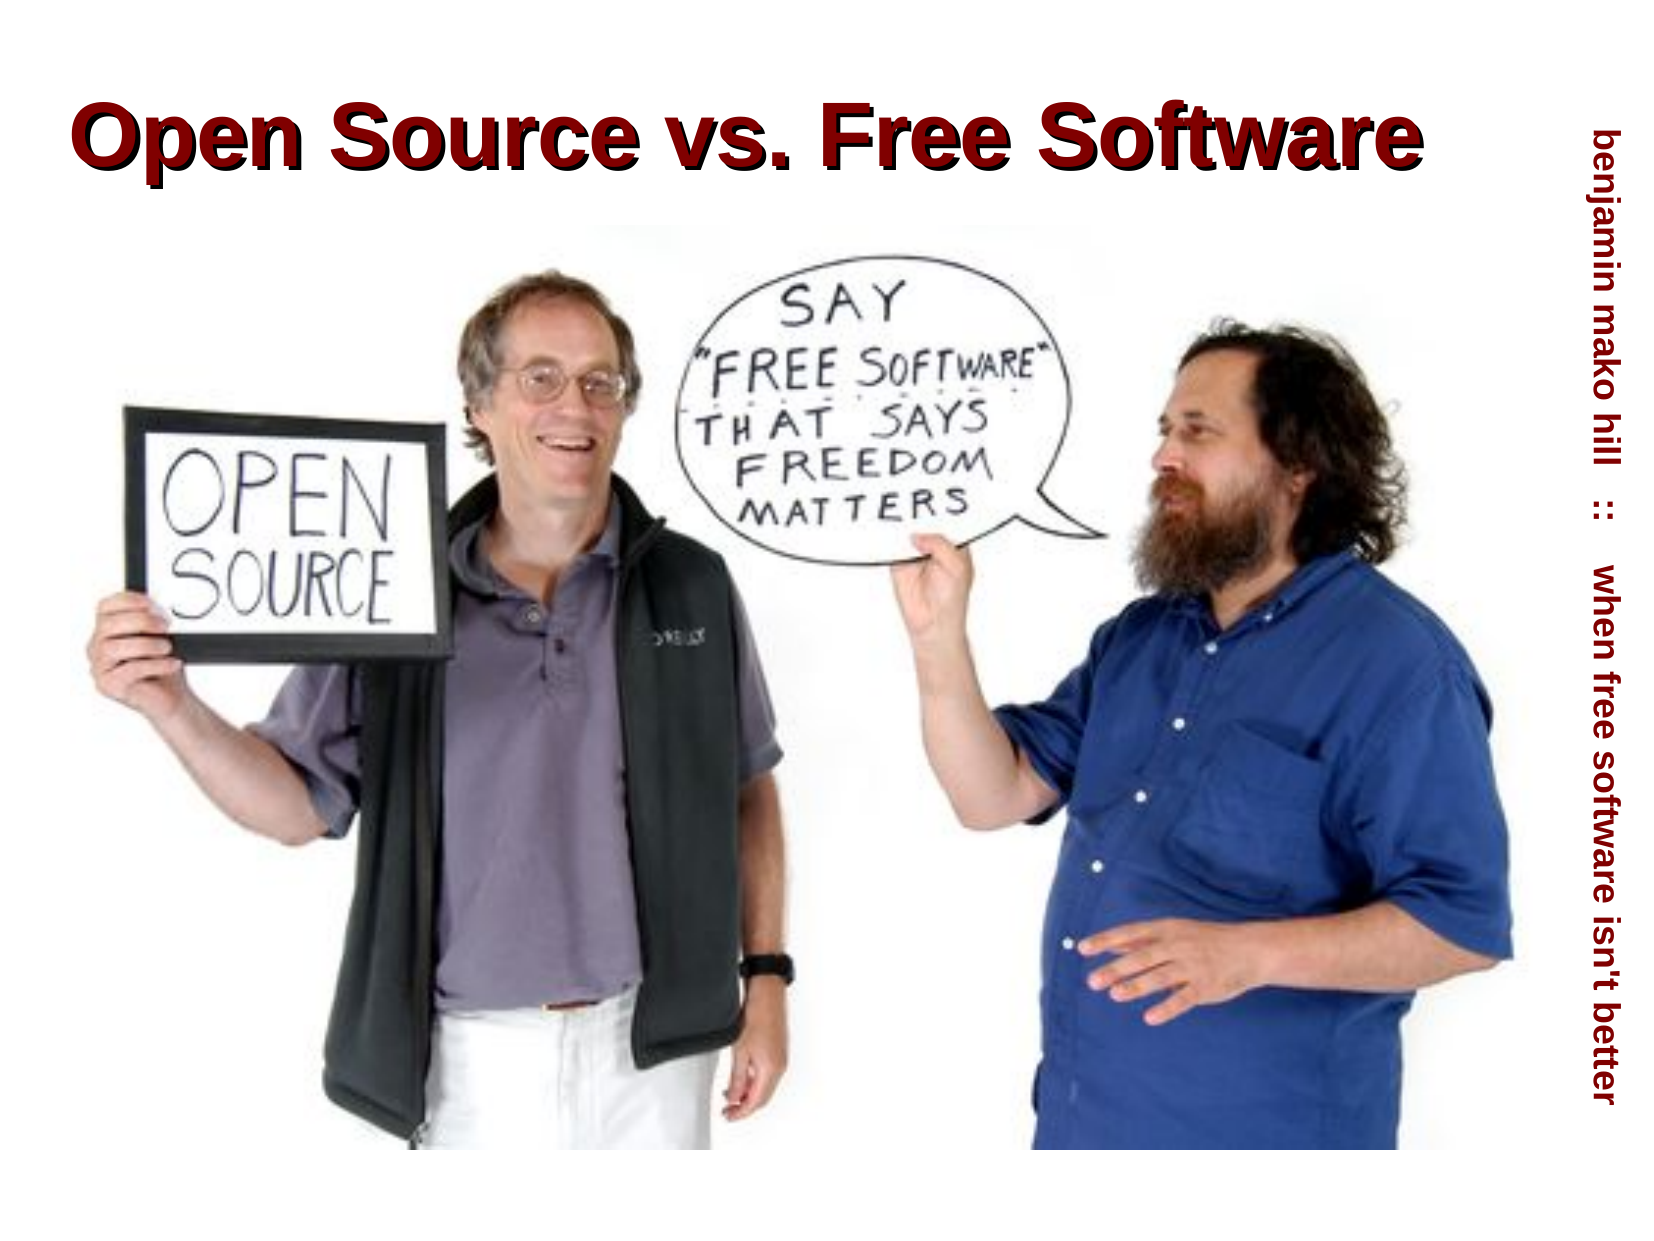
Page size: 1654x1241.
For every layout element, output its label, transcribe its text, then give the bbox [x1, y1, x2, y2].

title Open Source vs. Free Software [68, 31, 1542, 239]
picture [70, 225, 1541, 1150]
